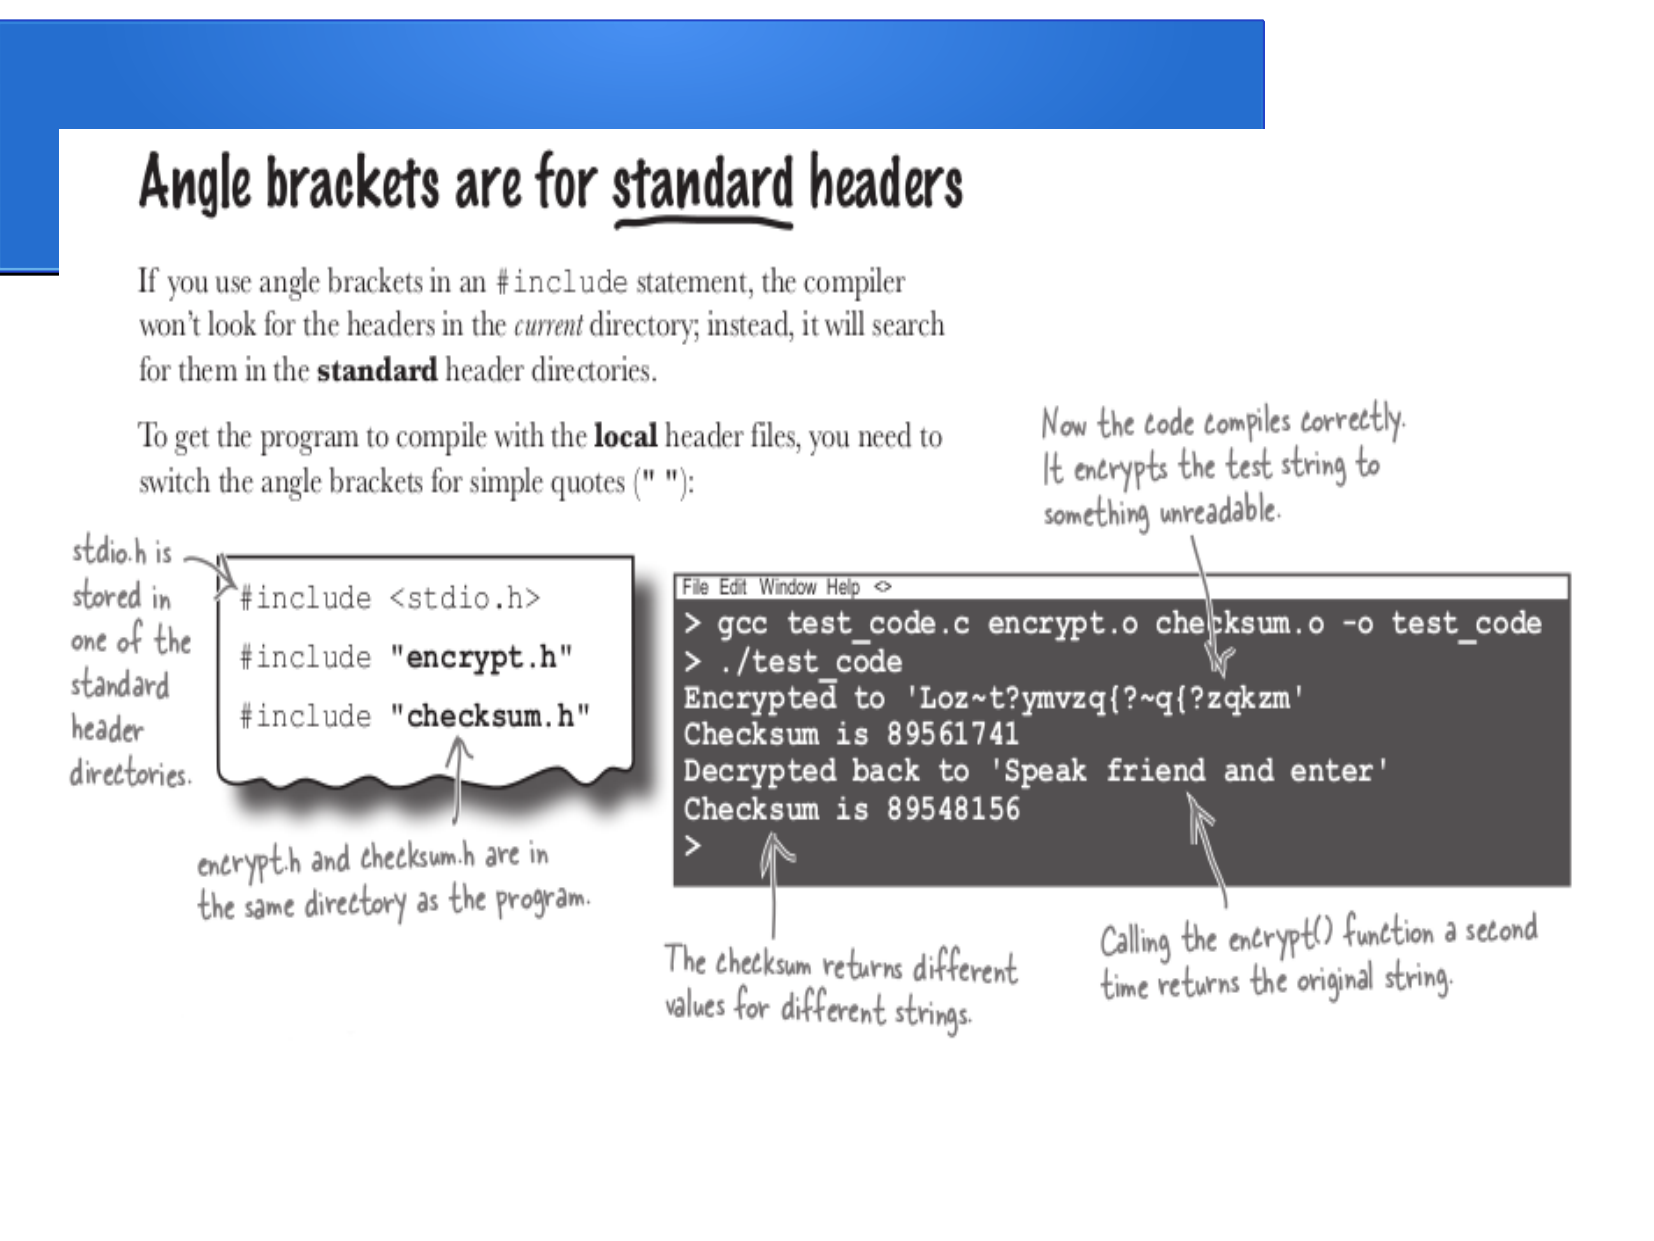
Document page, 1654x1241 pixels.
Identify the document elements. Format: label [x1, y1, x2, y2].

picture [59, 129, 1607, 1052]
